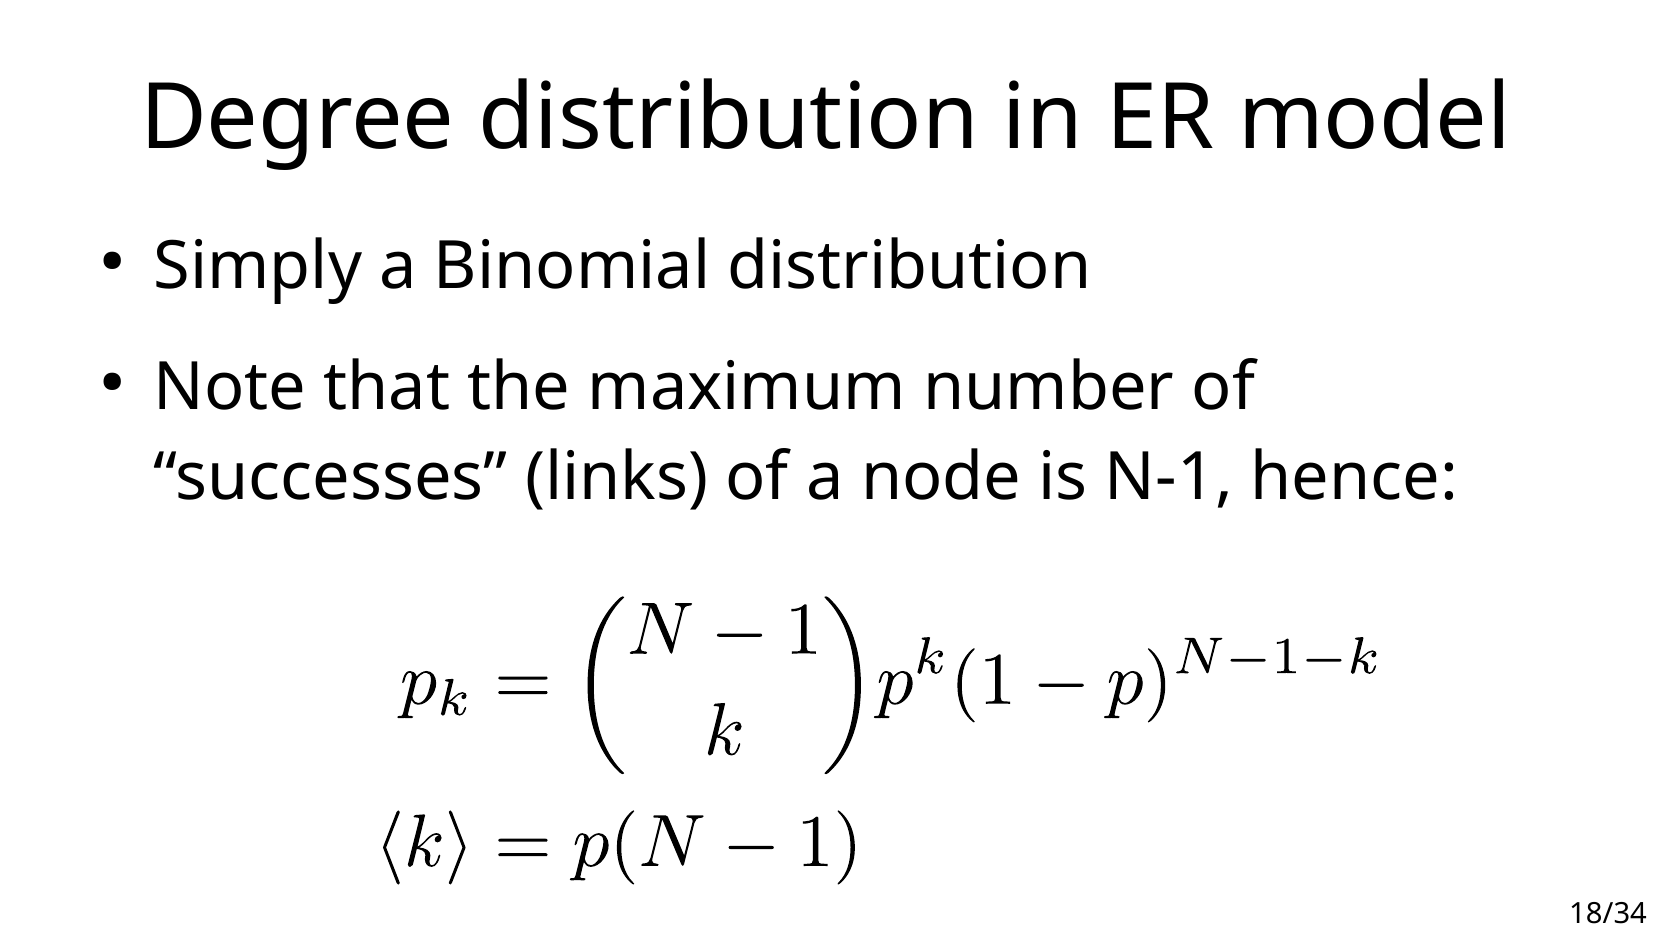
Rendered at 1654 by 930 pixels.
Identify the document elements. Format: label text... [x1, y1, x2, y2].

list Simply a Binomial distribution Note that the maximum number of “successes” (links) of a node is N-1, hence: [82, 217, 1571, 757]
title Degree distribution in ER model [82, 1, 1571, 217]
text_box [375, 596, 1381, 885]
